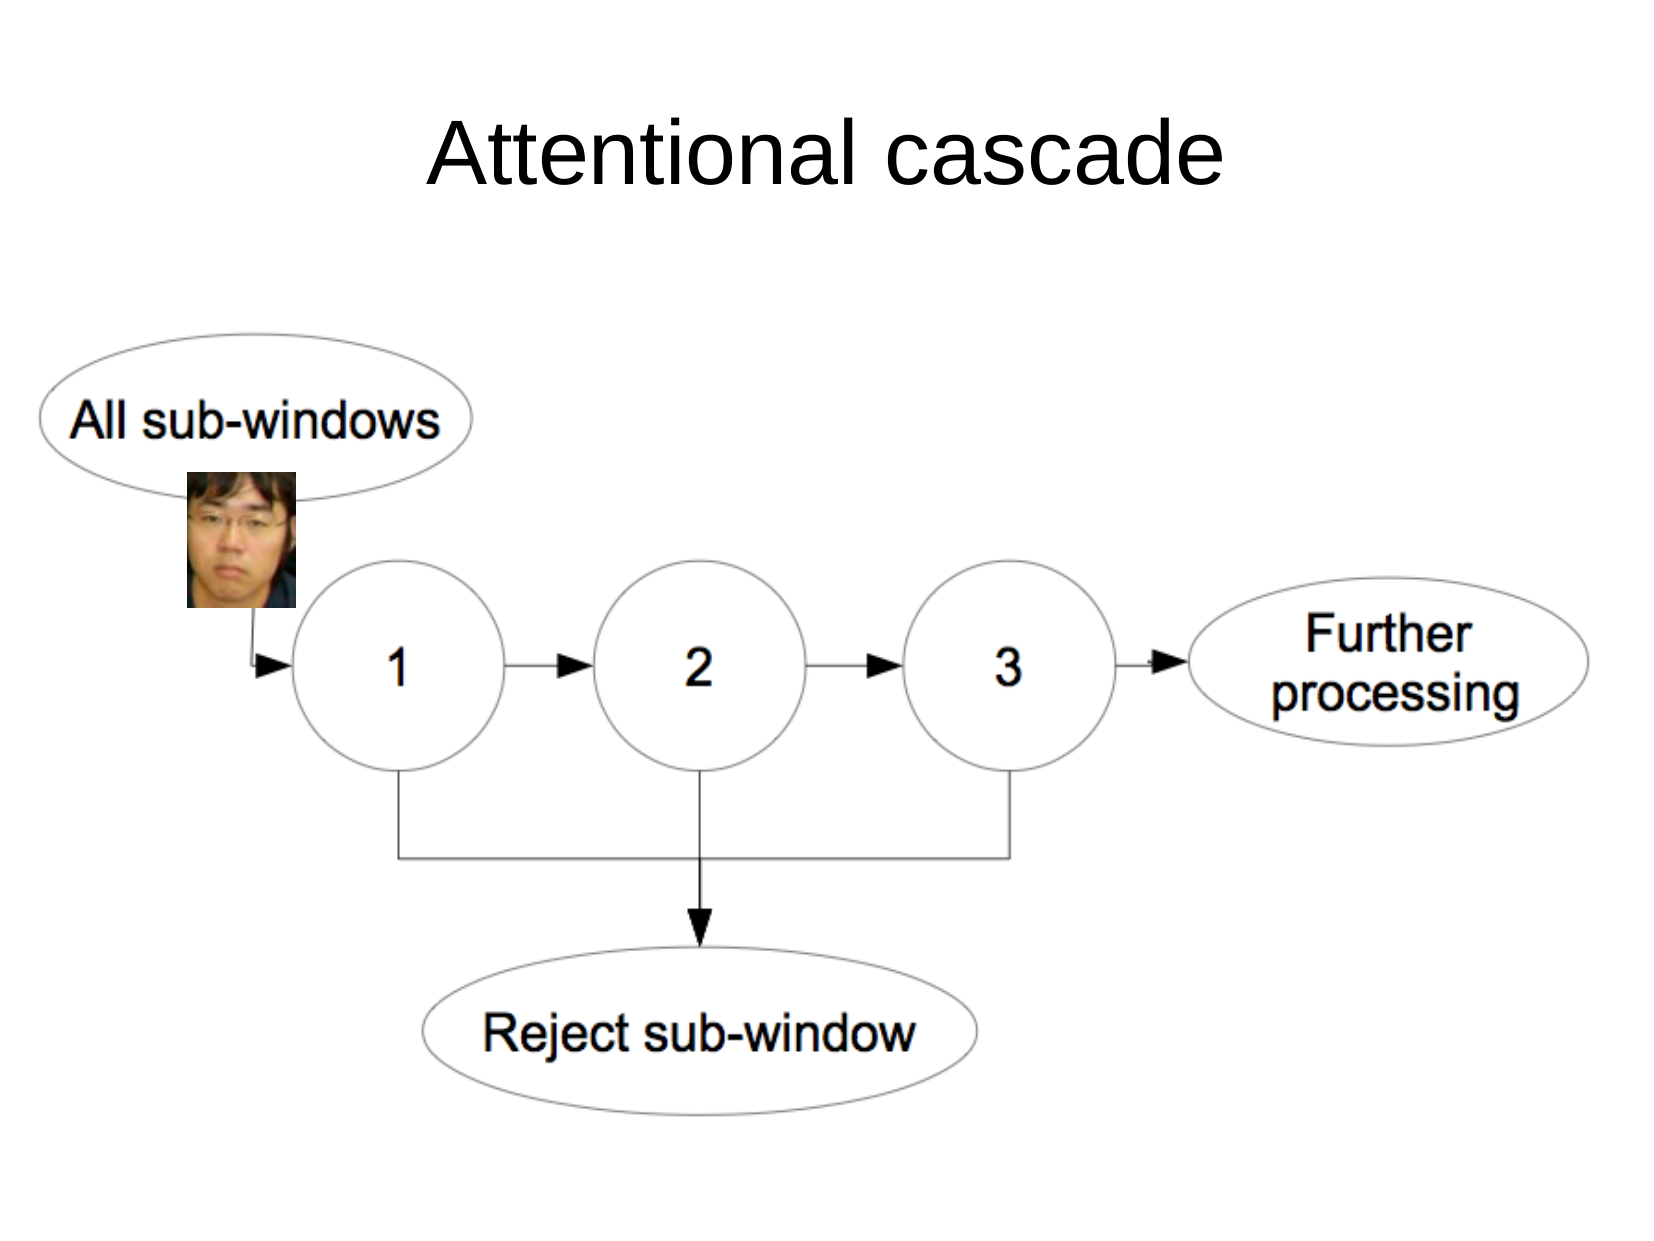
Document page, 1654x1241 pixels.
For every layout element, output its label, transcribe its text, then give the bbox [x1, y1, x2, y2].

title Attentional cascade [82, 49, 1571, 257]
picture [12, 283, 1619, 1128]
